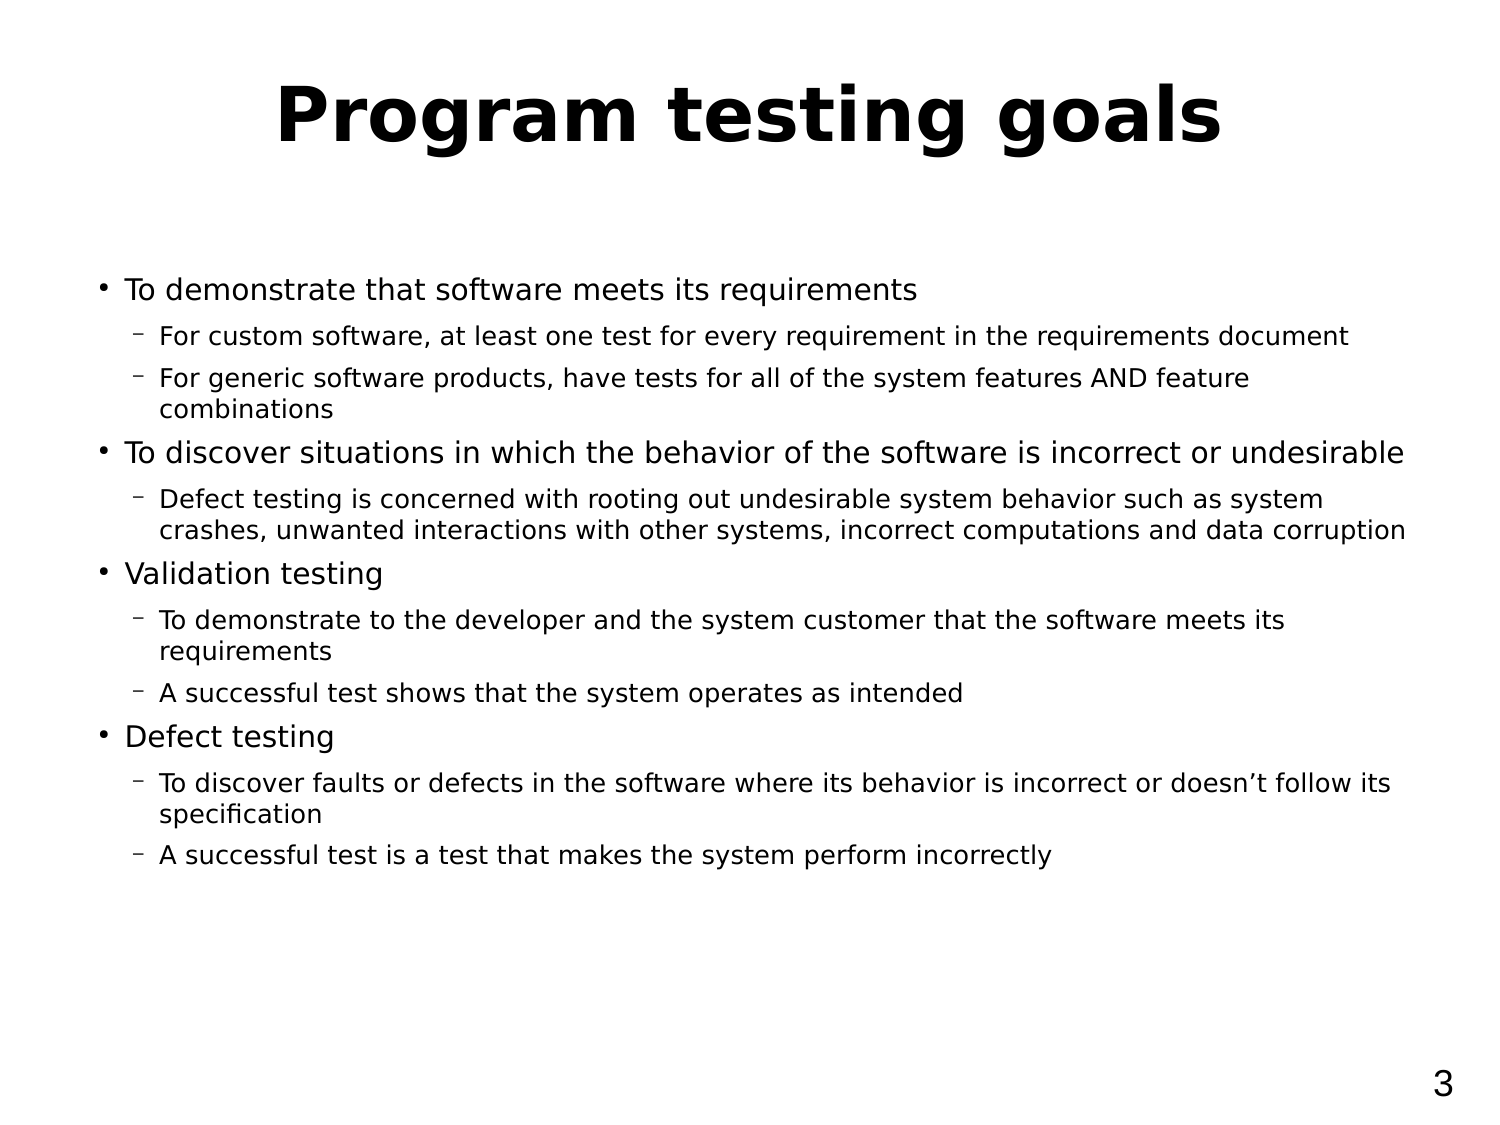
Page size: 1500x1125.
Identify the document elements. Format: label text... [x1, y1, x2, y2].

list To demonstrate that software meets its requirements For custom software, at least one test for every requirement in the requirements document For generic software products, have tests for all of the system features AND feature combinations To discover situations in which the behavior of the software is incorrect or undesirable Defect testing is concerned with rooting out undesirable system behavior such as system crashes, unwanted interactions with other systems, incorrect computations and data corruption Validation testing To demonstrate to the developer and the system customer that the software meets its requirements A successful test shows that the system operates as intended Defect testing To discover faults or defects in the software where its behavior is incorrect or doesn’t follow its specification A successful test is a test that makes the system perform incorrectly [75, 263, 1425, 916]
title Program testing goals [75, 44, 1425, 177]
